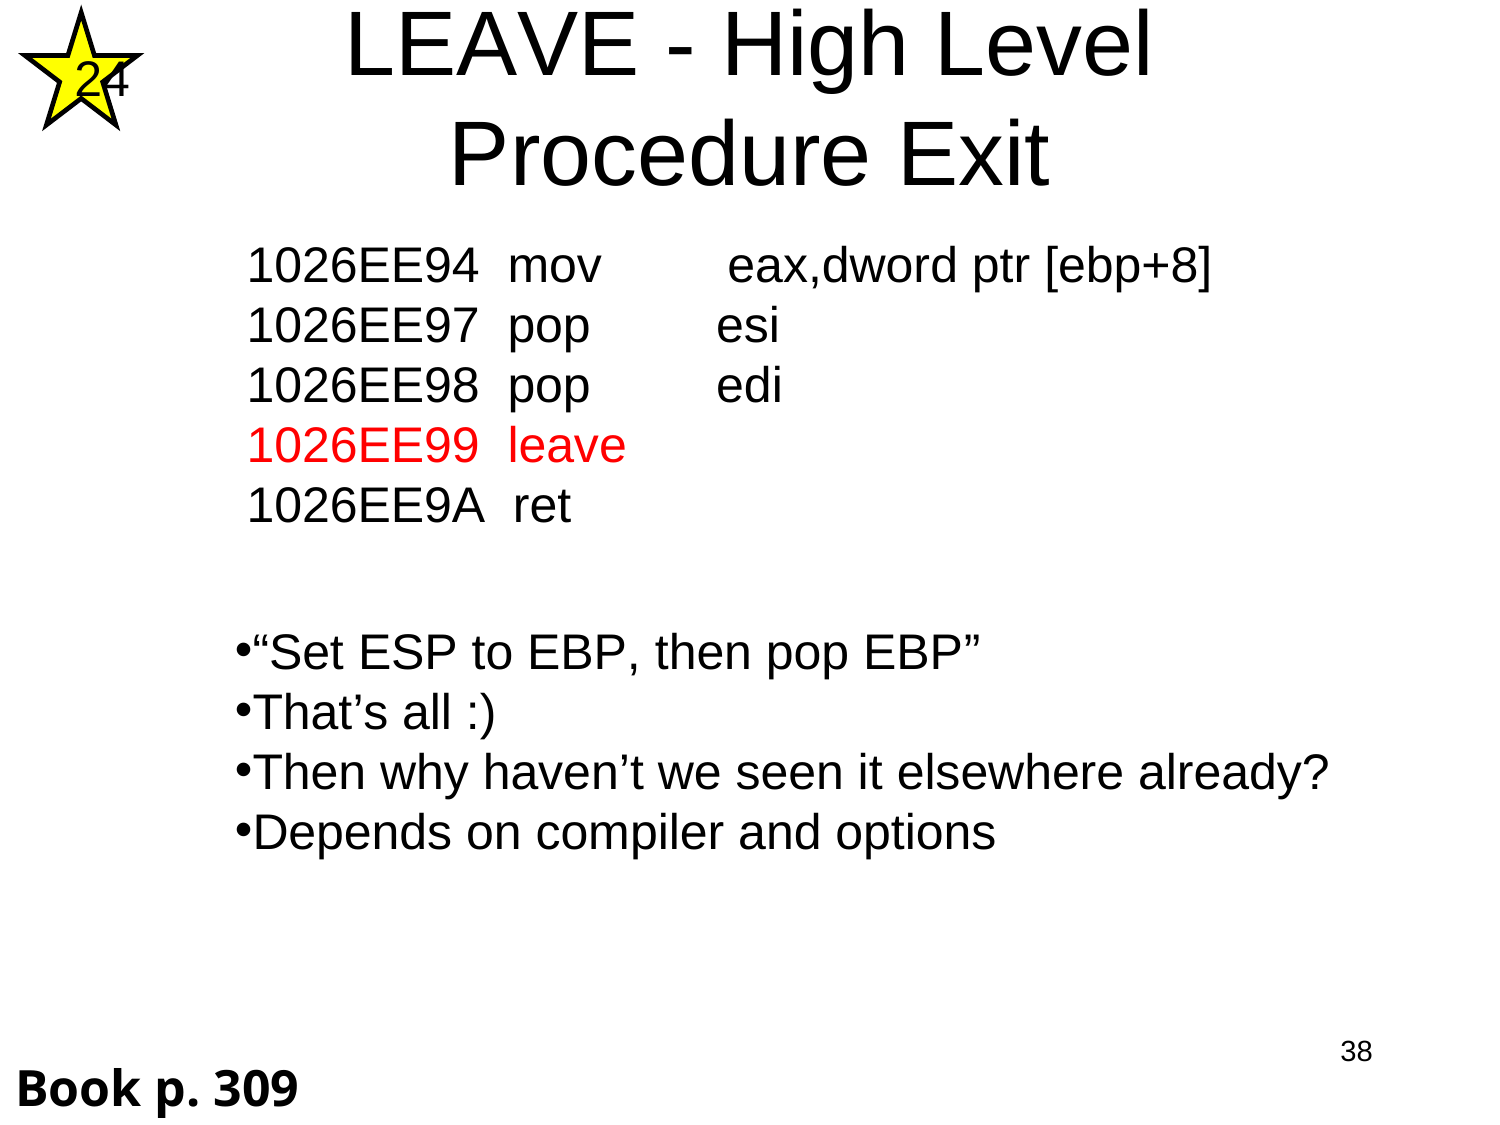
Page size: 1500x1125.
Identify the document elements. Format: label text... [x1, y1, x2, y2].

text_box “Set ESP to EBP, then pop EBP” That’s all :) Then why haven’t we seen it elsewhere already? Depends on compiler and options [220, 611, 1345, 868]
text_box 24 [24, 12, 138, 125]
text_box 1026EE94 mov eax,dword ptr [ebp+8] 1026EE97 pop esi 1026EE98 pop edi 1026EE99 leave 1026EE9A ret [231, 224, 1243, 541]
title LEAVE - High Level Procedure Exit [112, 0, 1388, 212]
text_box <number> [1074, 1025, 1388, 1101]
text_box Book p. 309 [0, 1049, 315, 1125]
